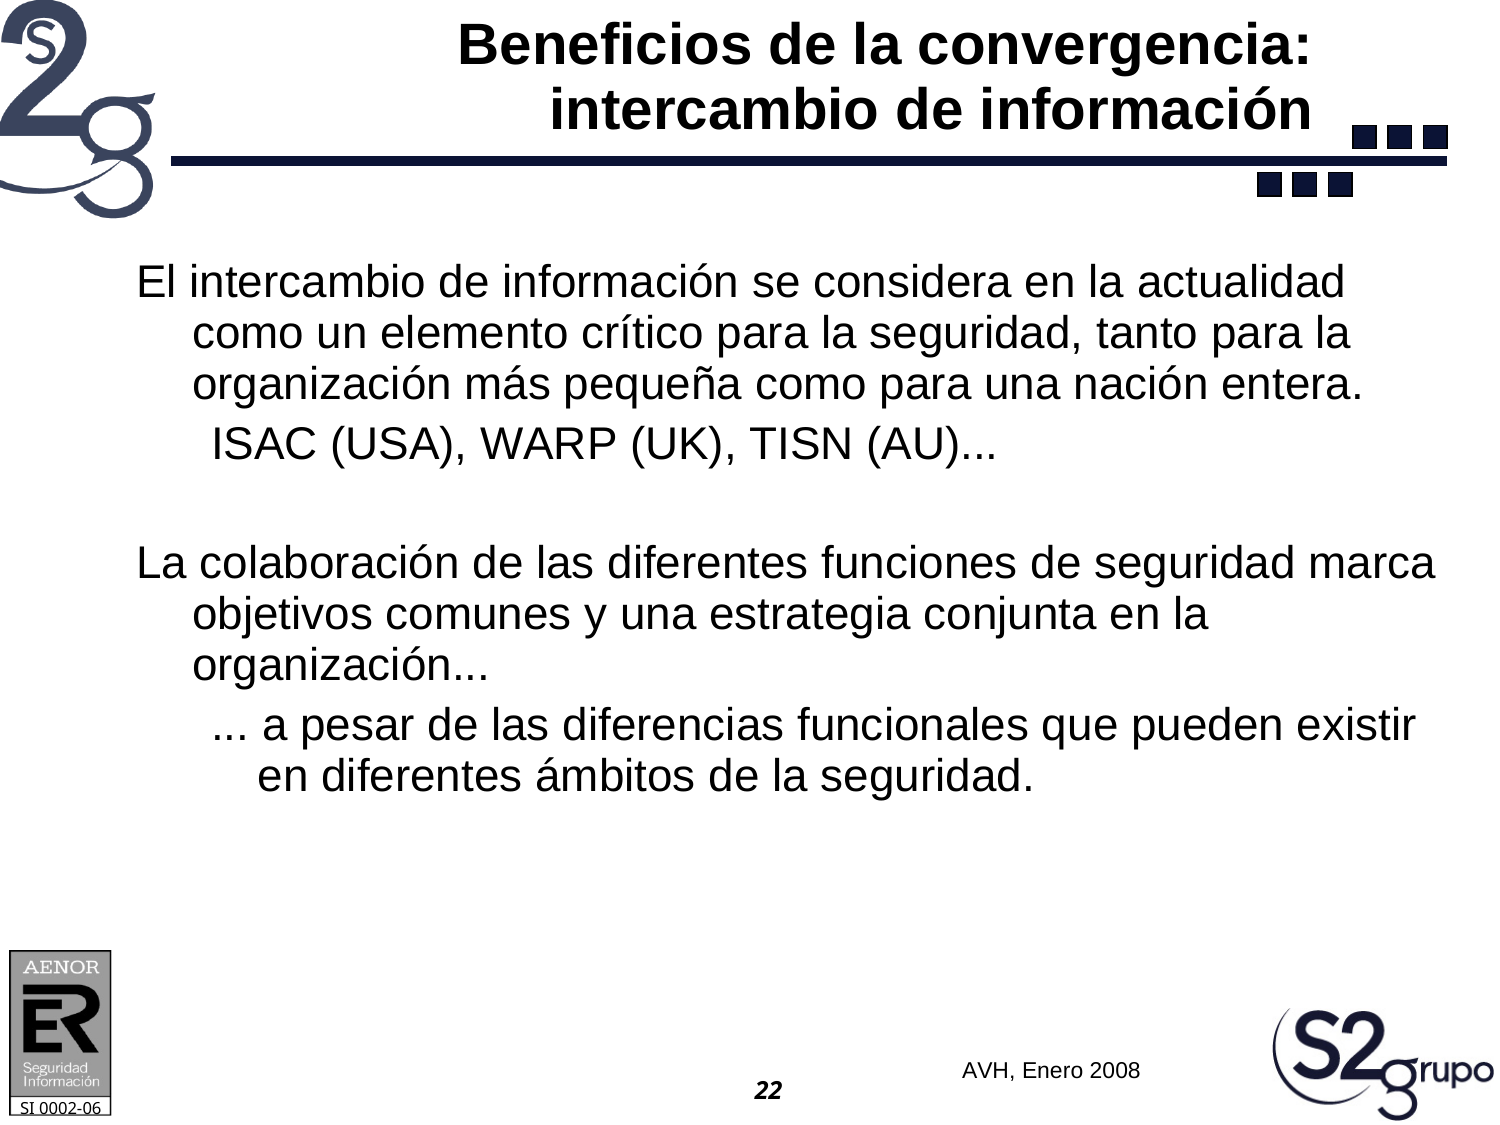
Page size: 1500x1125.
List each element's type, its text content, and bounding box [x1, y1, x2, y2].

picture [0, 0, 158, 220]
text_box AVH, Enero 2008 [947, 1049, 1156, 1091]
list El intercambio de información se considera en la actualidad como un elemento crítico para la seguridad, tanto para la organización más pequeña como para una nación entera. ISAC (USA), WARP (UK), TISN (AU)... La colaboración de las diferentes funciones de seguridad marca objetivos comunes y una estrategia conjunta en la organización... ... a pesar de las diferencias funcionales que pueden existir en diferentes ámbitos de la seguridad. [120, 177, 1477, 929]
title Beneficios de la convergencia: intercambio de información [183, 3, 1329, 149]
picture [9, 950, 112, 1116]
picture [1272, 1008, 1494, 1121]
